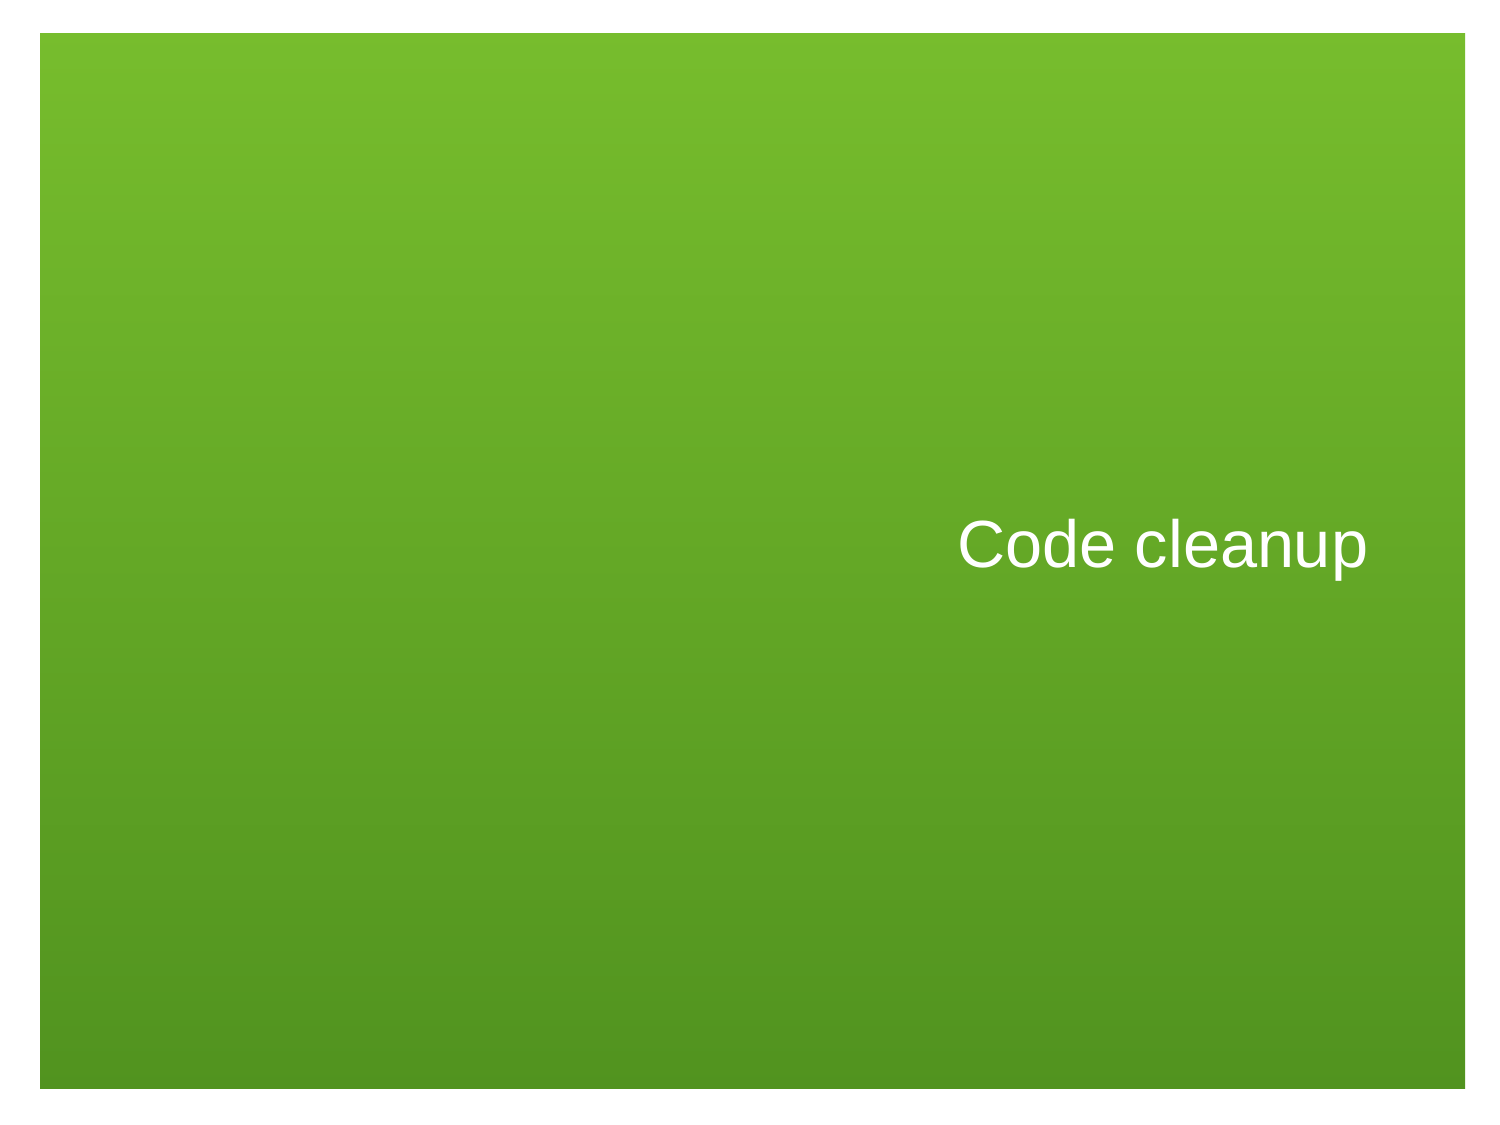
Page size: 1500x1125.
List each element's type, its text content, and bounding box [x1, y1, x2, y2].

title Code cleanup [135, 450, 1369, 638]
